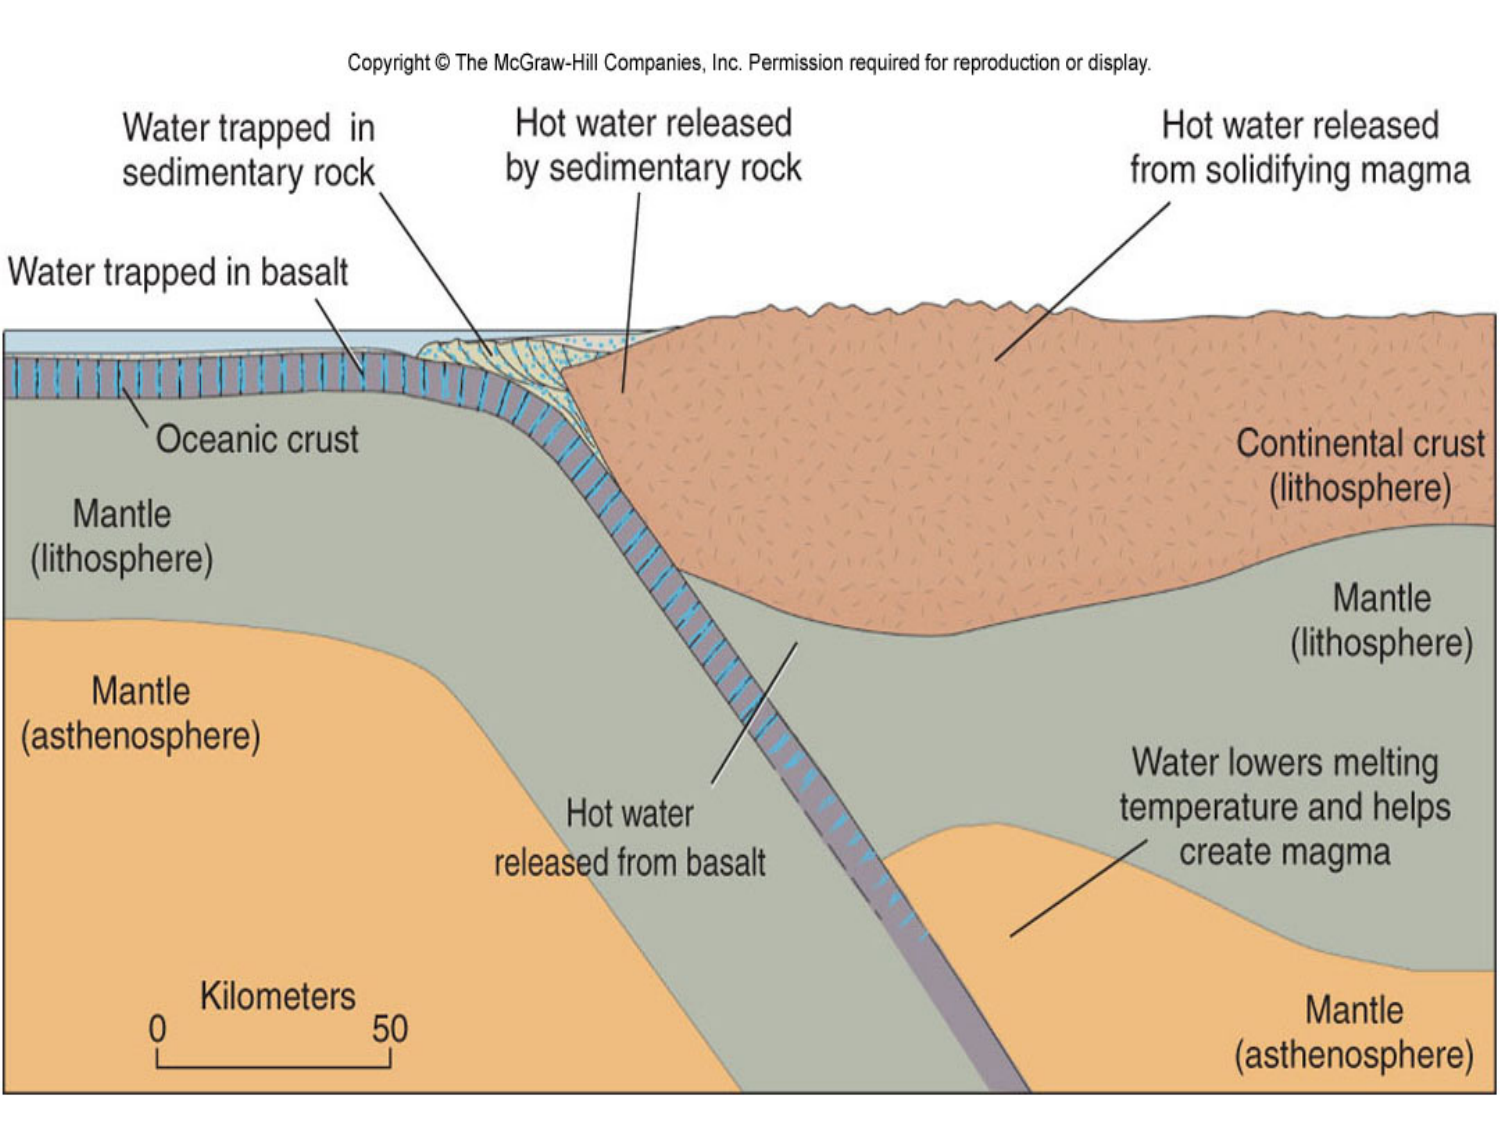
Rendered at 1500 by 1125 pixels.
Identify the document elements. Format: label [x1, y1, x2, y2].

text_box [0, 50, 1500, 1101]
